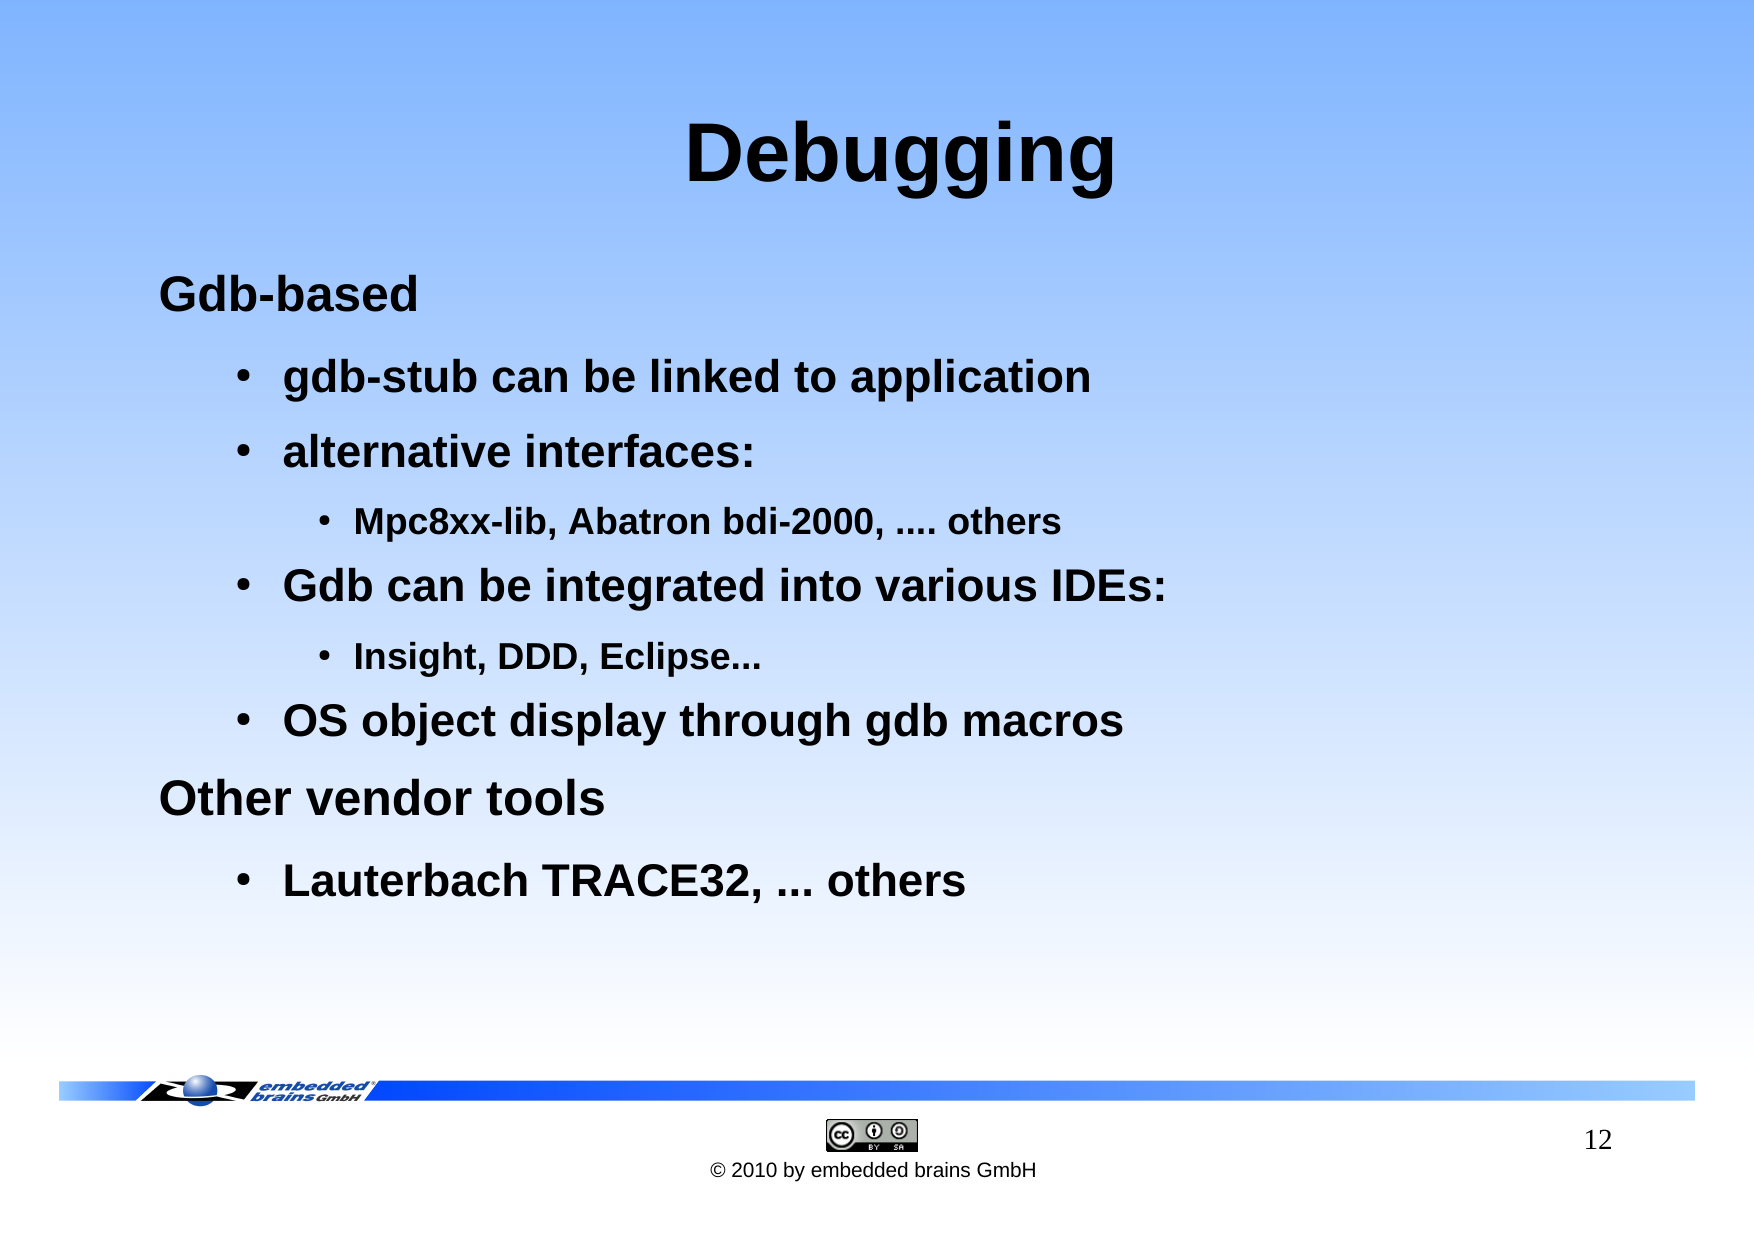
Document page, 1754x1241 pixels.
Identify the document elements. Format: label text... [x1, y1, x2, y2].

list Gdb-based gdb-stub can be linked to application alternative interfaces: Mpc8xx-lib, Abatron bdi-2000, .... others Gdb can be integrated into various IDEs: Insight, DDD, Eclipse... OS object display through gdb macros Other vendor tools Lauterbach TRACE32, ... others [140, 265, 1614, 1033]
title Debugging [147, 59, 1620, 247]
picture [826, 1119, 918, 1152]
picture [135, 1070, 381, 1111]
